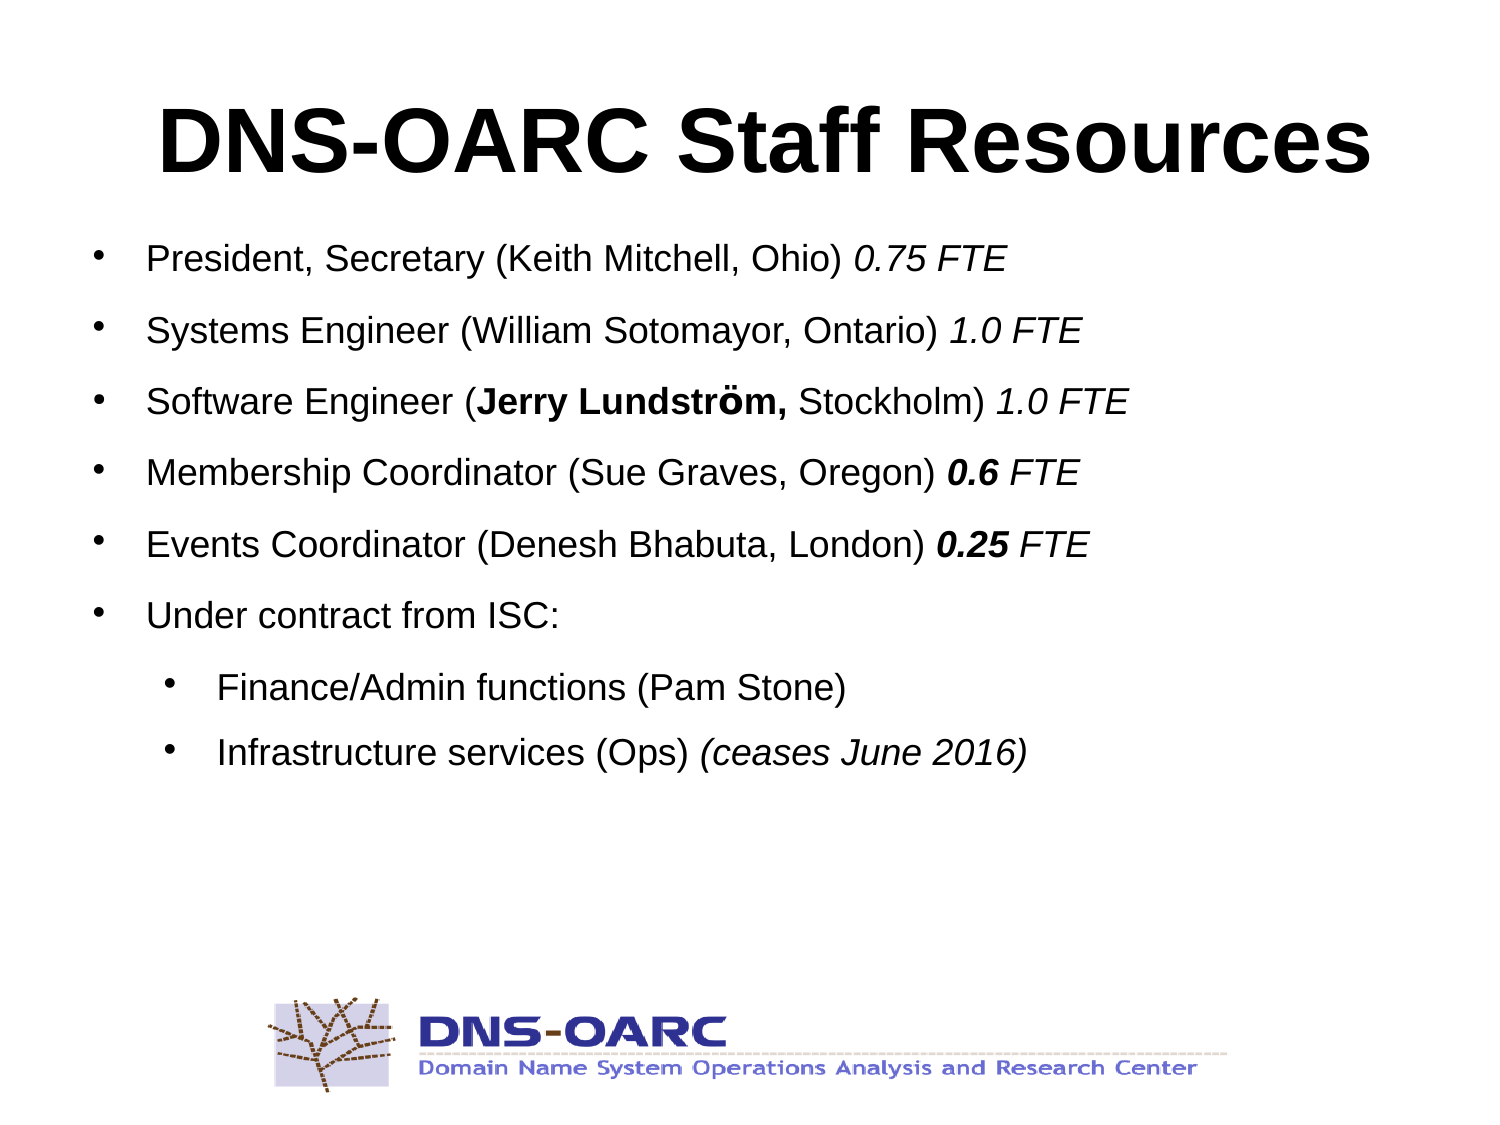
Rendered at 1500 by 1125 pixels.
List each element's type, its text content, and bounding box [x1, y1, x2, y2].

title DNS-OARC Staff Resources [75, 44, 1426, 233]
list President, Secretary (Keith Mitchell, Ohio) 0.75 FTE Systems Engineer (William Sotomayor, Ontario) 1.0 FTE Software Engineer (Jerry Lundström, Stockholm) 1.0 FTE Membership Coordinator (Sue Graves, Oregon) 0.6 FTE Events Coordinator (Denesh Bhabuta, London) 0.25 FTE Under contract from ISC: Finance/Admin functions (Pam Stone) Infrastructure services (Ops) (ceases June 2016) [75, 233, 1426, 962]
picture [214, 991, 1259, 1099]
